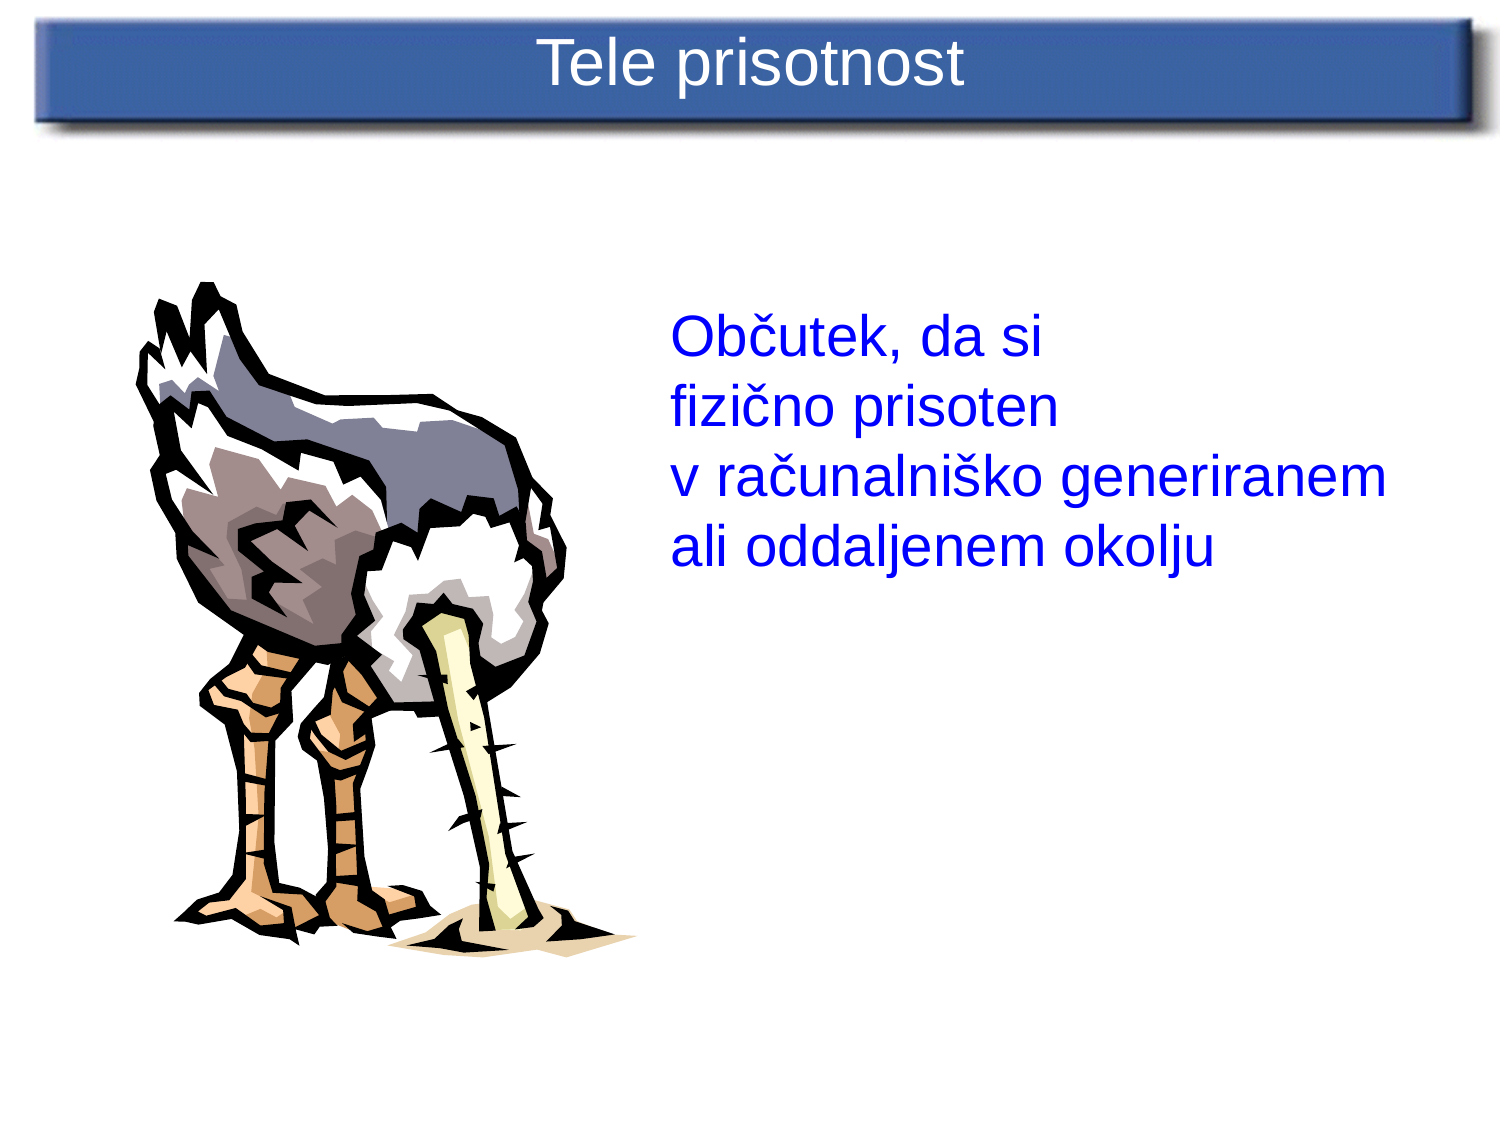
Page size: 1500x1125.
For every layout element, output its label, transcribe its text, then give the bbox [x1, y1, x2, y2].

picture [33, 15, 1500, 142]
chart [135, 278, 644, 964]
text_box Občutek, da si fizično prisoten v računalniško generiranem ali oddaljenem okolju [655, 290, 1420, 587]
title Tele prisotnost [112, 0, 1388, 119]
